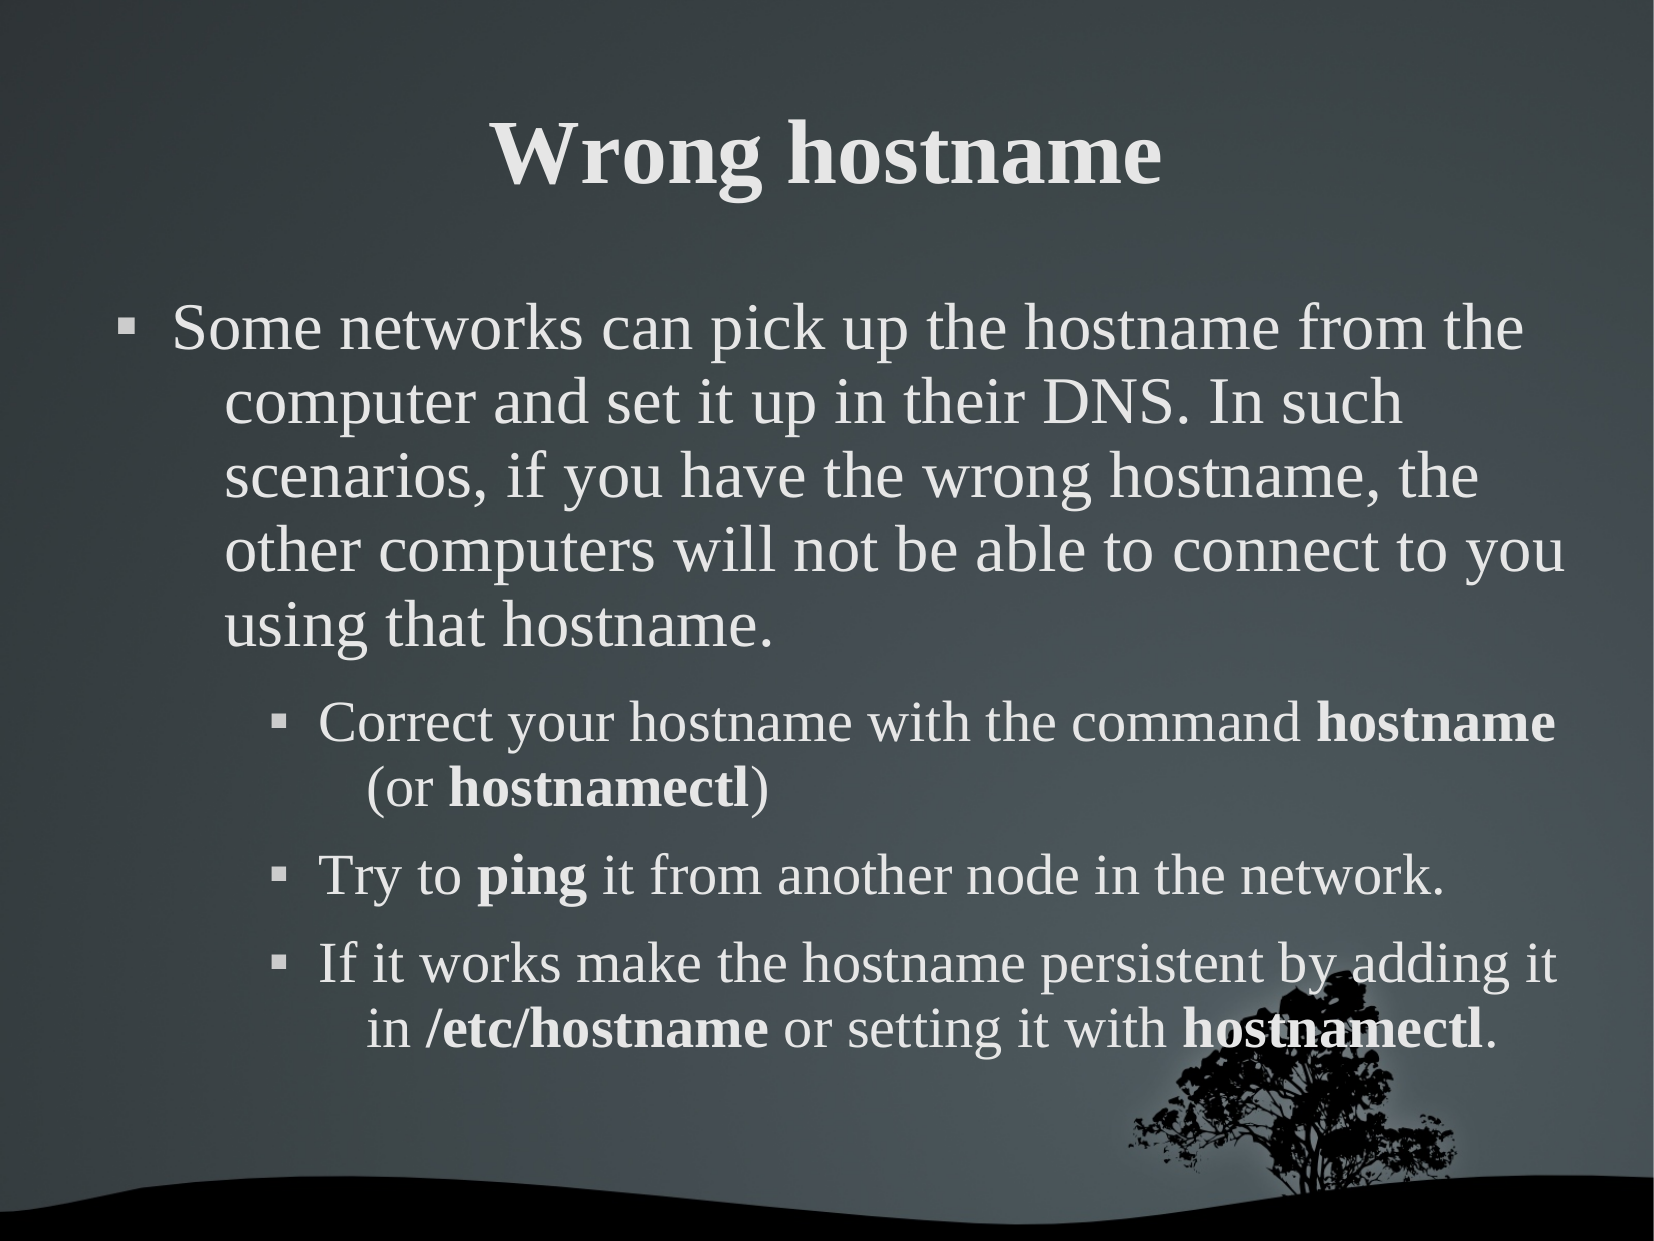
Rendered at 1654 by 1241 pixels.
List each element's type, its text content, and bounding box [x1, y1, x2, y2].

title Wrong hostname [82, 49, 1571, 257]
list Some networks can pick up the hostname from the computer and set it up in their DNS. In such scenarios, if you have the wrong hostname, the other computers will not be able to connect to you using that hostname. Correct your hostname with the command hostname (or hostnamectl) Try to ping it from another node in the network. If it works make the hostname persistent by adding it in /etc/hostname or setting it with hostnamectl. [82, 290, 1571, 1109]
picture [0, 0, 1654, 1241]
